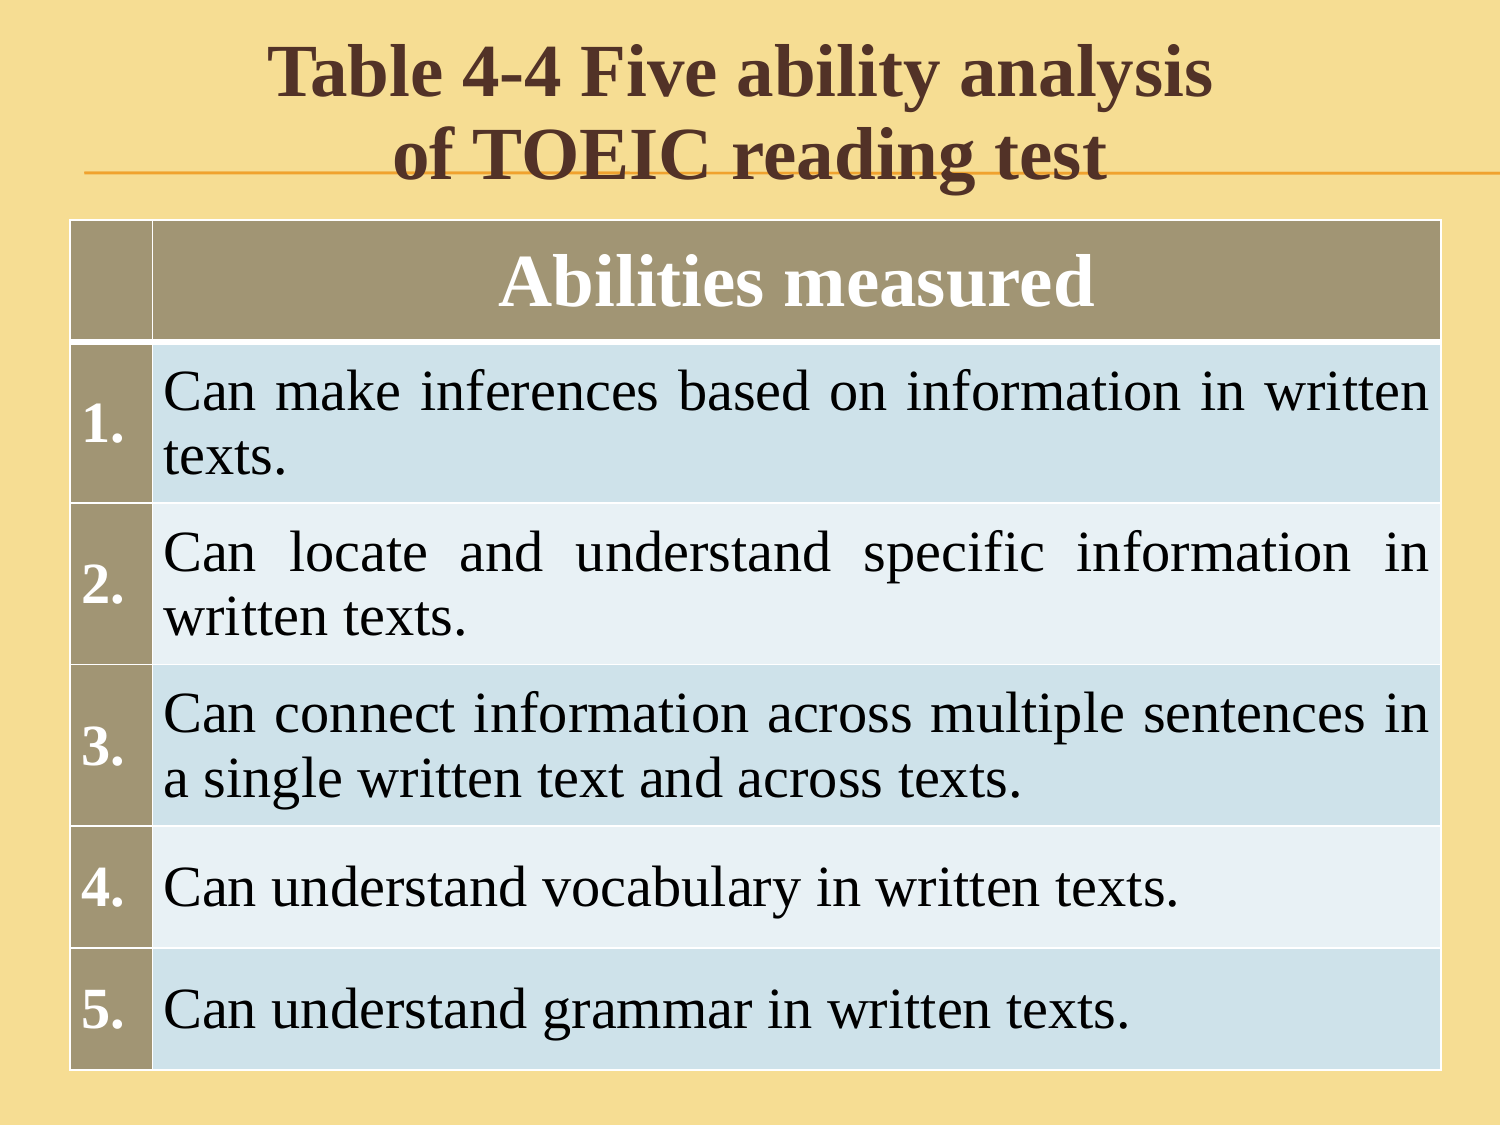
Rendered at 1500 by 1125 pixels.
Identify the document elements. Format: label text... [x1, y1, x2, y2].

table_cell Can connect information across multiple sentences in a single written text and across texts. [153, 665, 1440, 825]
table_cell 1. [71, 345, 152, 502]
table_cell Can understand vocabulary in written texts. [153, 827, 1440, 947]
table_cell 3. [71, 665, 152, 825]
table_header [71, 221, 152, 339]
table_header Abilities measured [153, 221, 1440, 339]
table_cell 5. [71, 949, 152, 1069]
table_cell 2. [71, 504, 152, 664]
title Table 4-4 Five ability analysis of TOEIC reading test [0, 42, 1500, 181]
table_cell Can locate and understand specific information in written texts. [153, 504, 1440, 664]
table_cell Can understand grammar in written texts. [153, 949, 1440, 1069]
table_cell Can make inferences based on information in written texts. [153, 345, 1440, 502]
table_cell 4. [71, 827, 152, 947]
